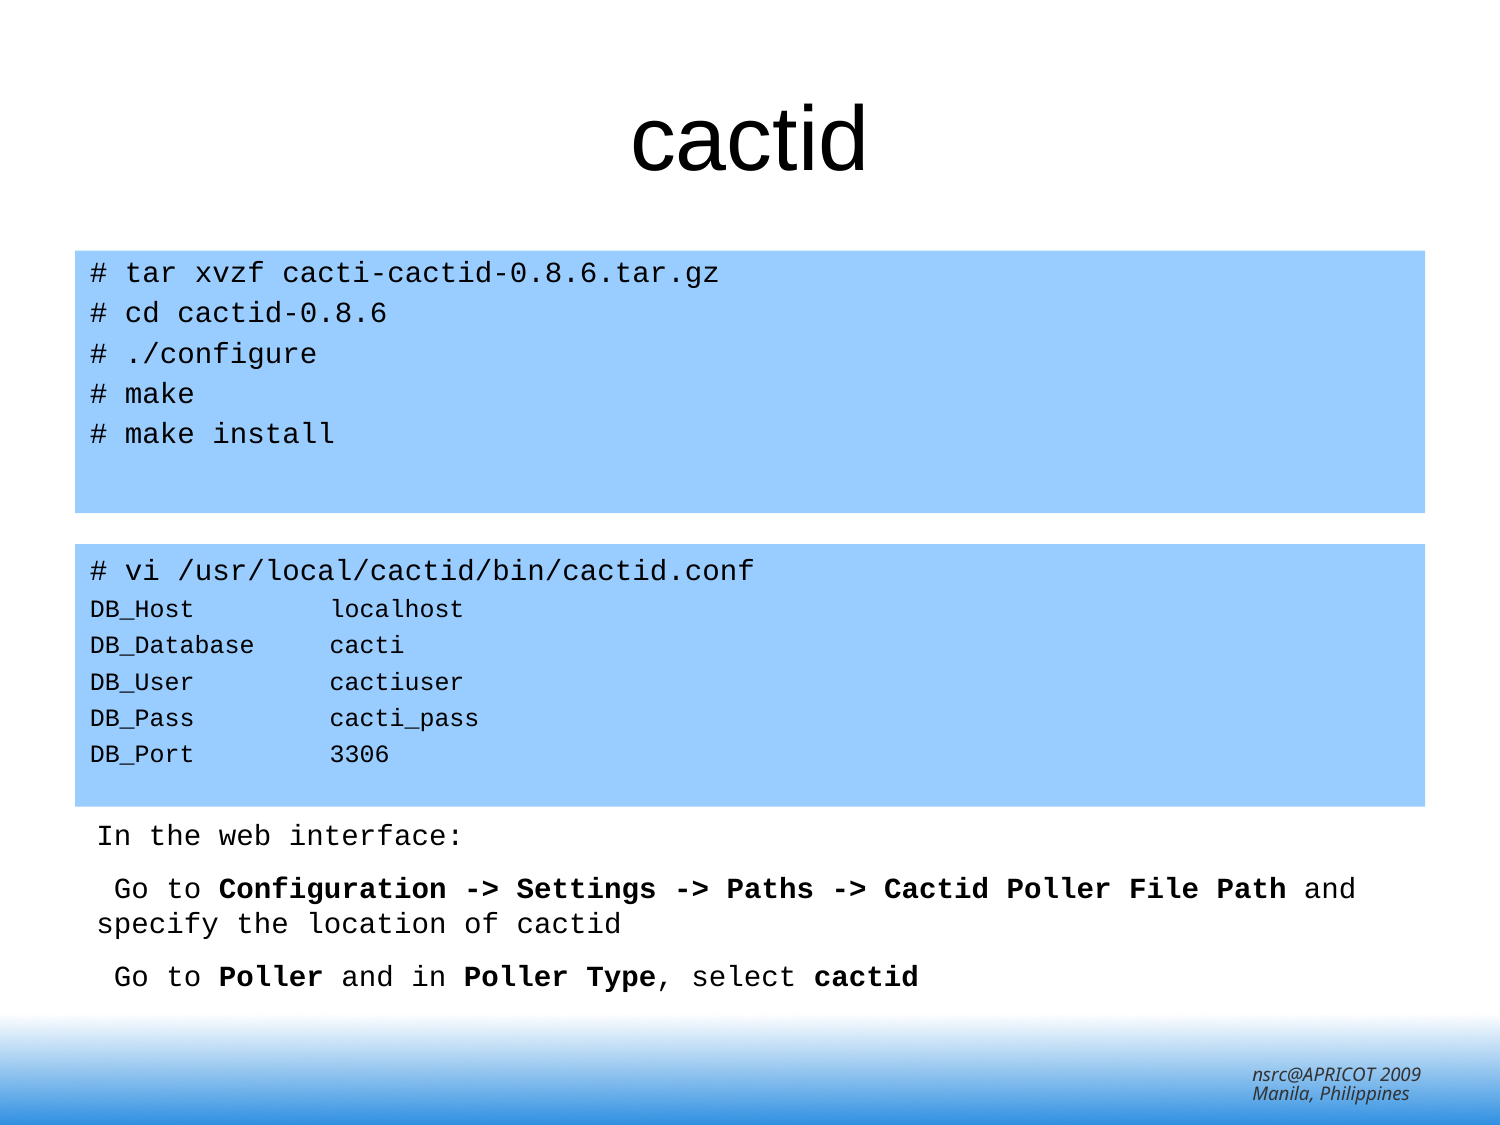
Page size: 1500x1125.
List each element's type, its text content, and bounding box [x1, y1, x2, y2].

text_box # vi /usr/local/cactid/bin/cactid.conf DB_Host localhost DB_Database cacti DB_User cactiuser DB_Pass cacti_pass DB_Port 3306 [75, 544, 1426, 807]
text_box In the web interface: Go to Configuration -> Settings -> Paths -> Cactid Poller File Path and specify the location of cactid Go to Poller and in Poller Type, select cactid [81, 808, 1432, 1001]
picture [0, 1012, 1500, 1125]
title cactid [75, 45, 1426, 233]
list # tar xvzf cacti-cactid-0.8.6.tar.gz # cd cactid-0.8.6 # ./configure # make # make install [75, 250, 1426, 514]
